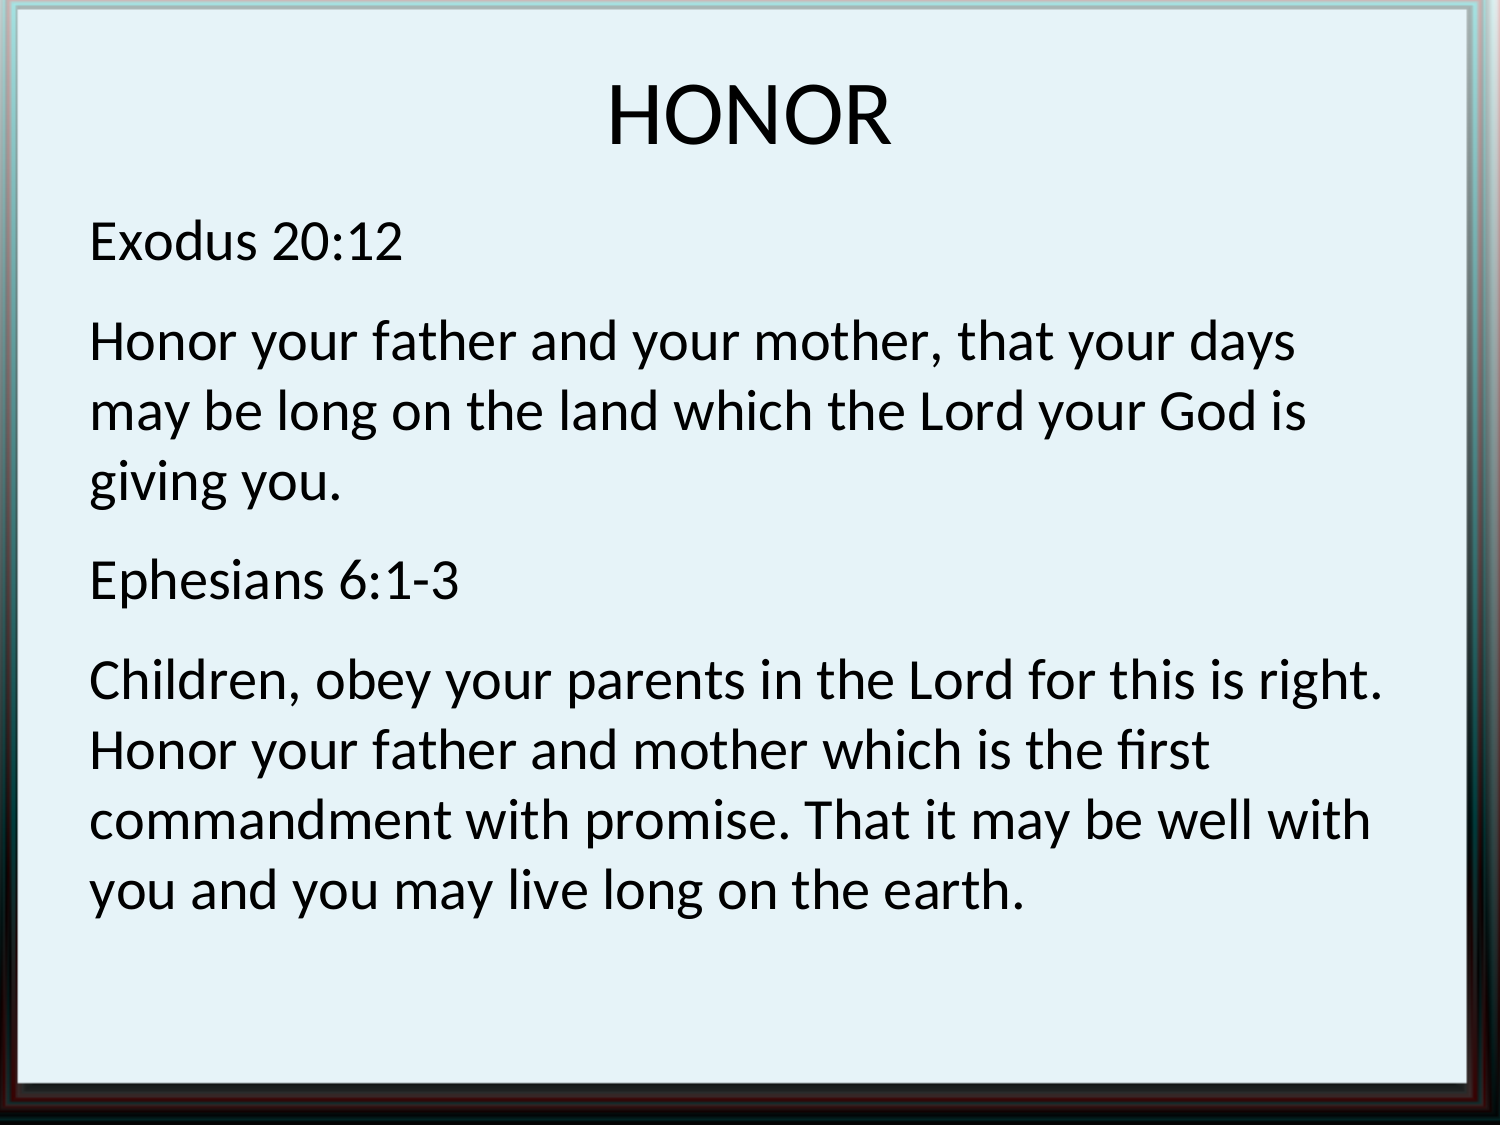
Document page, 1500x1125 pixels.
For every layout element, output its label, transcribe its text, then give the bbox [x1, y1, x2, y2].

list Exodus 20:12 Honor your father and your mother, that your days may be long on the land which the Lord your God is giving you. Ephesians 6:1-3 Children, obey your parents in the Lord for this is right. Honor your father and mother which is the first commandment with promise. That it may be well with you and you may live long on the earth. [75, 195, 1425, 938]
picture [0, 0, 1500, 1125]
title HONOR [75, 45, 1425, 195]
